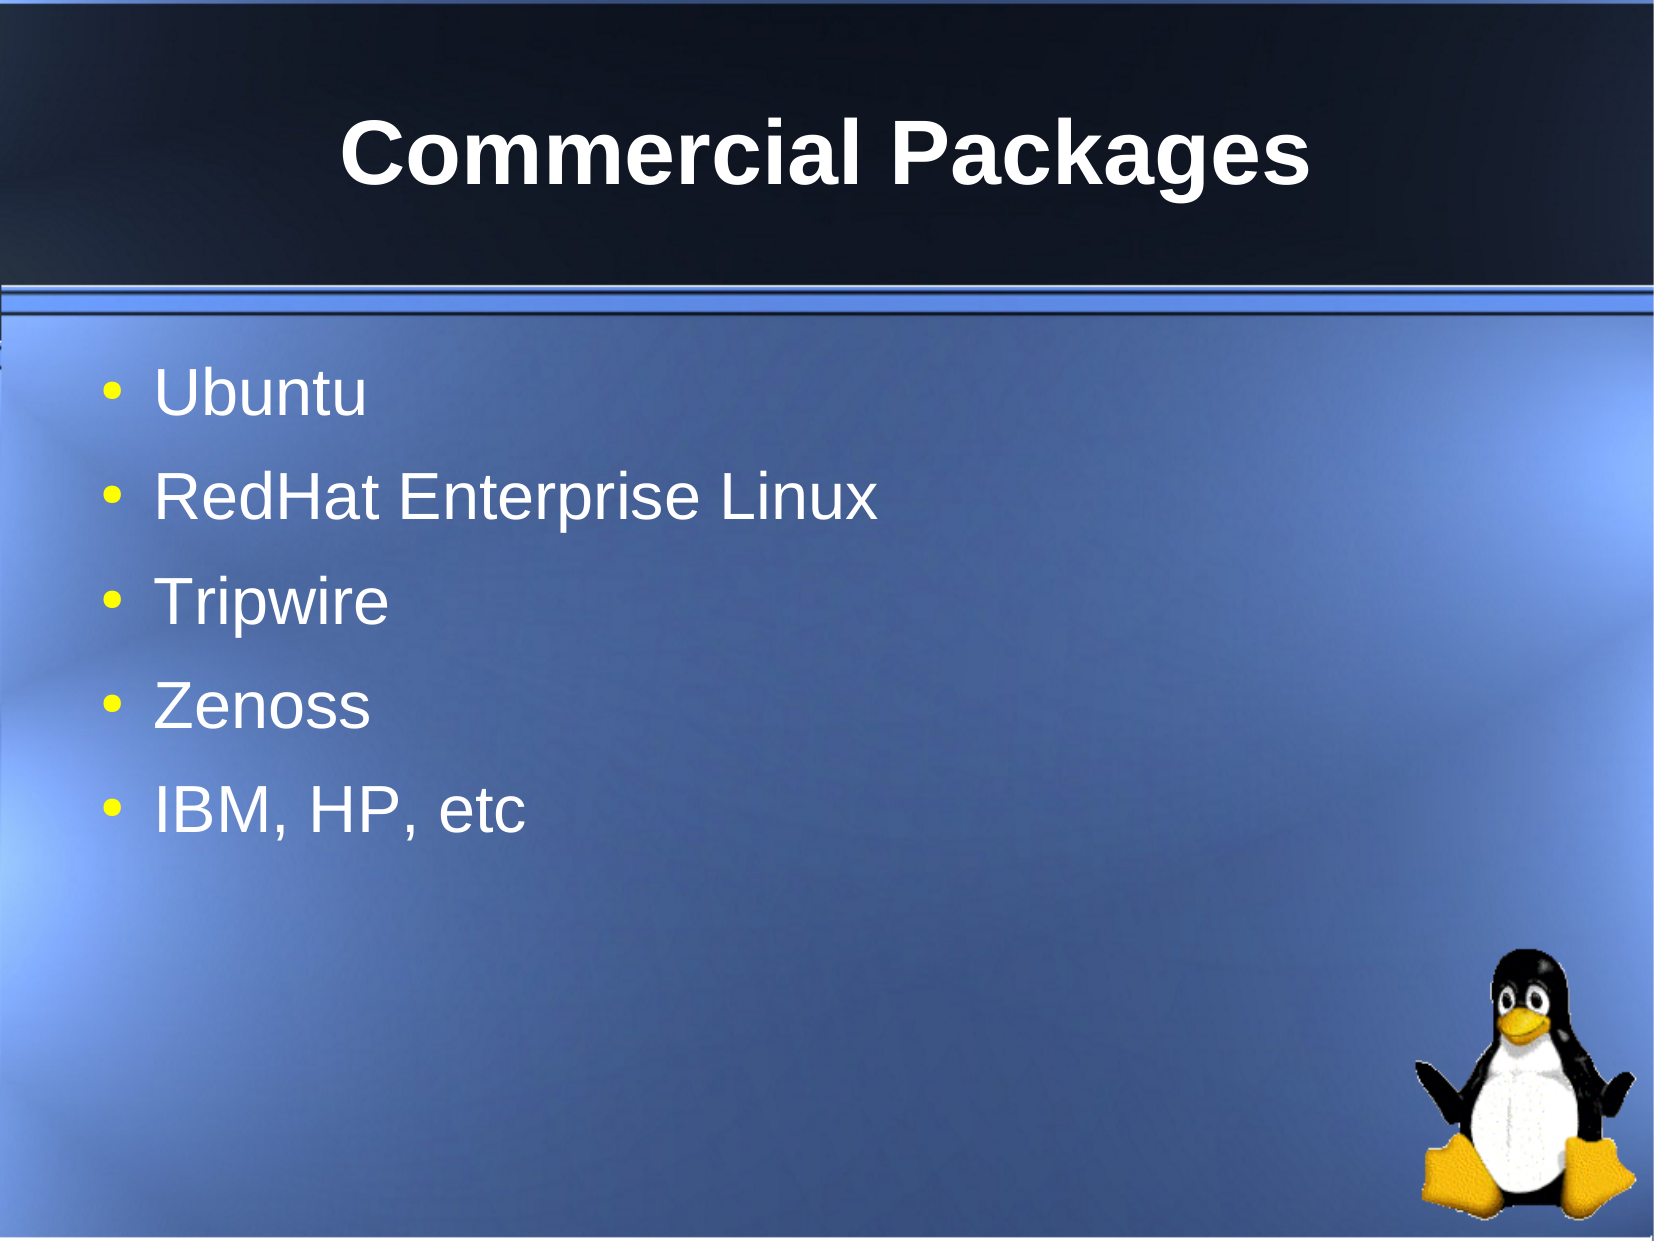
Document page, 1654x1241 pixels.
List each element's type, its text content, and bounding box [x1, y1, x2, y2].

title Commercial Packages [82, 56, 1571, 250]
list Ubuntu RedHat Enterprise Linux Tripwire Zenoss IBM, HP, etc [82, 355, 1571, 1043]
picture [0, 0, 1654, 1241]
